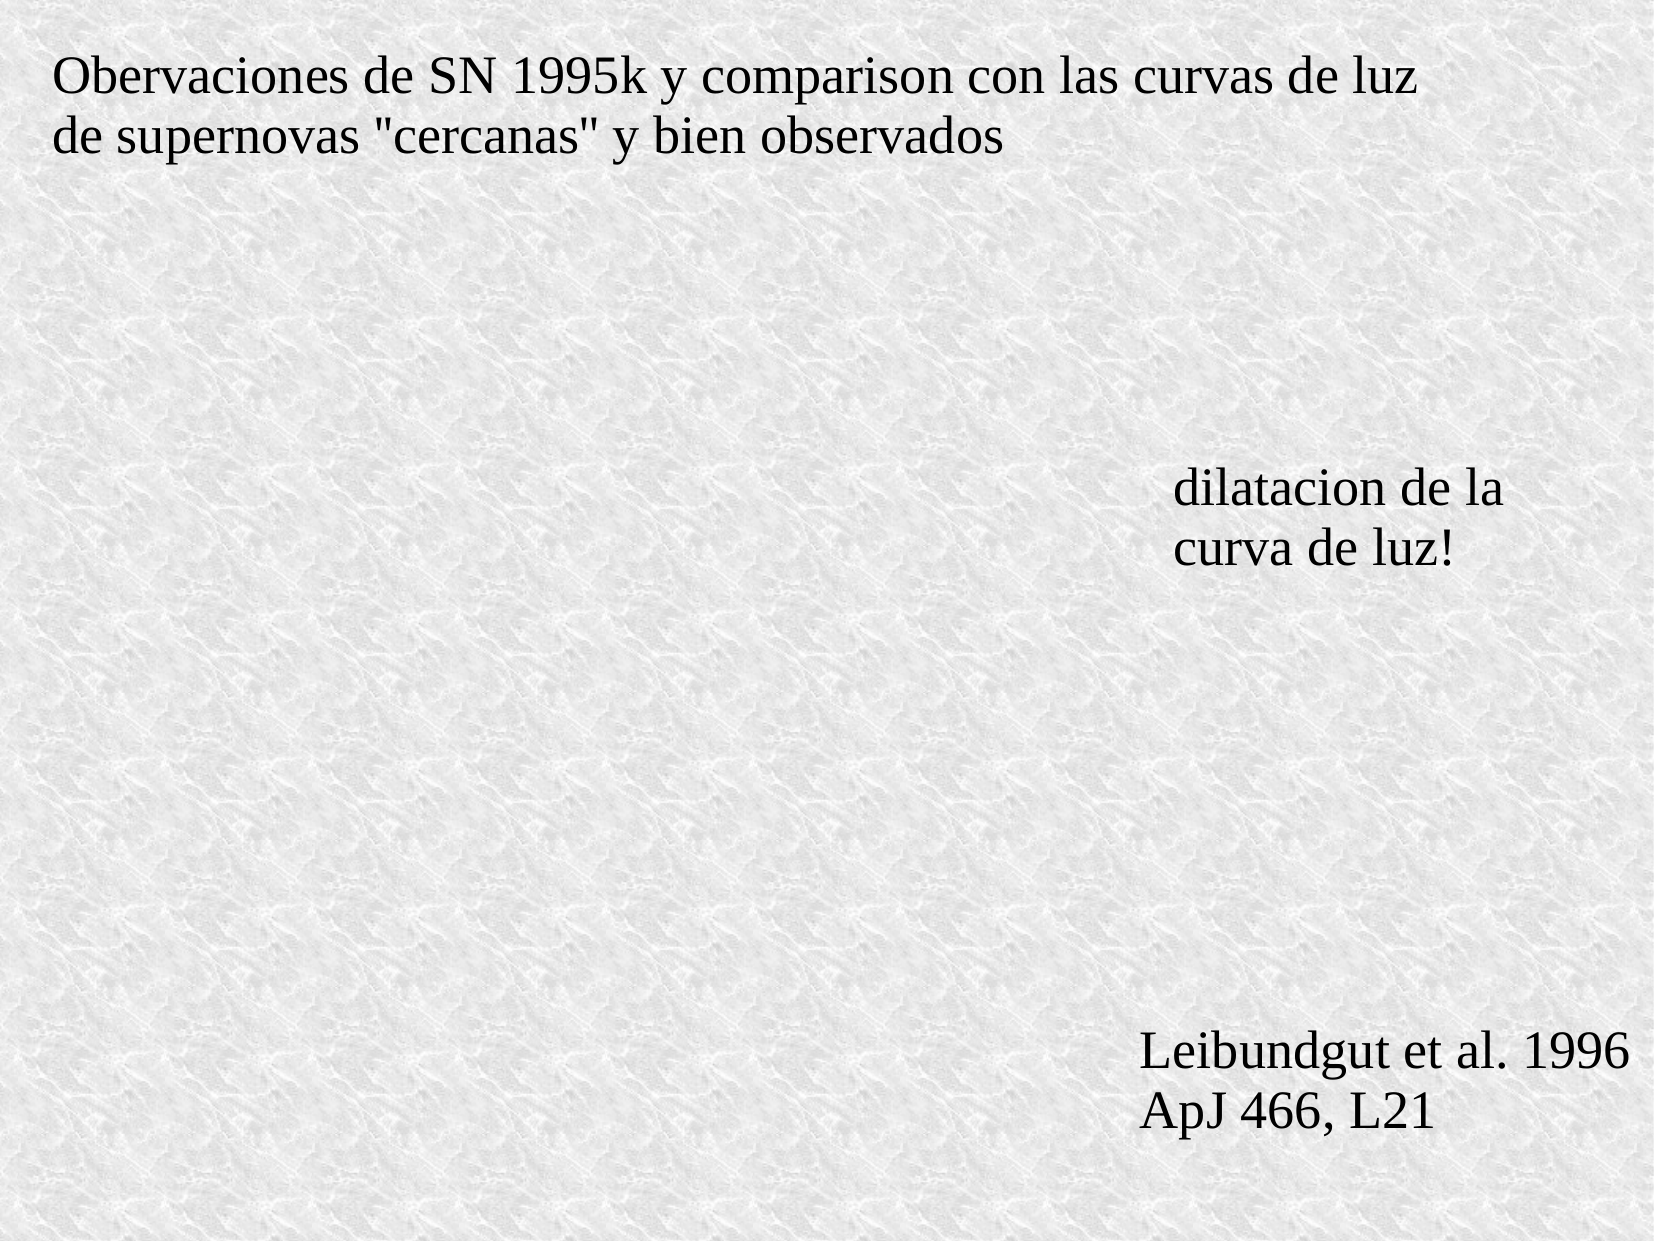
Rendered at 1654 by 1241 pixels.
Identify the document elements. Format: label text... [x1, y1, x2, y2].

text_box Obervaciones de SN 1995k y comparison con las curvas de luz de supernovas ''cercanas'' y bien observados [37, 37, 1436, 184]
text_box Leibundgut et al. 1996 ApJ 466, L21 [1125, 1012, 1647, 1159]
text_box dilatacion de la curva de luz! [1158, 450, 1520, 596]
picture [0, 0, 1654, 1241]
